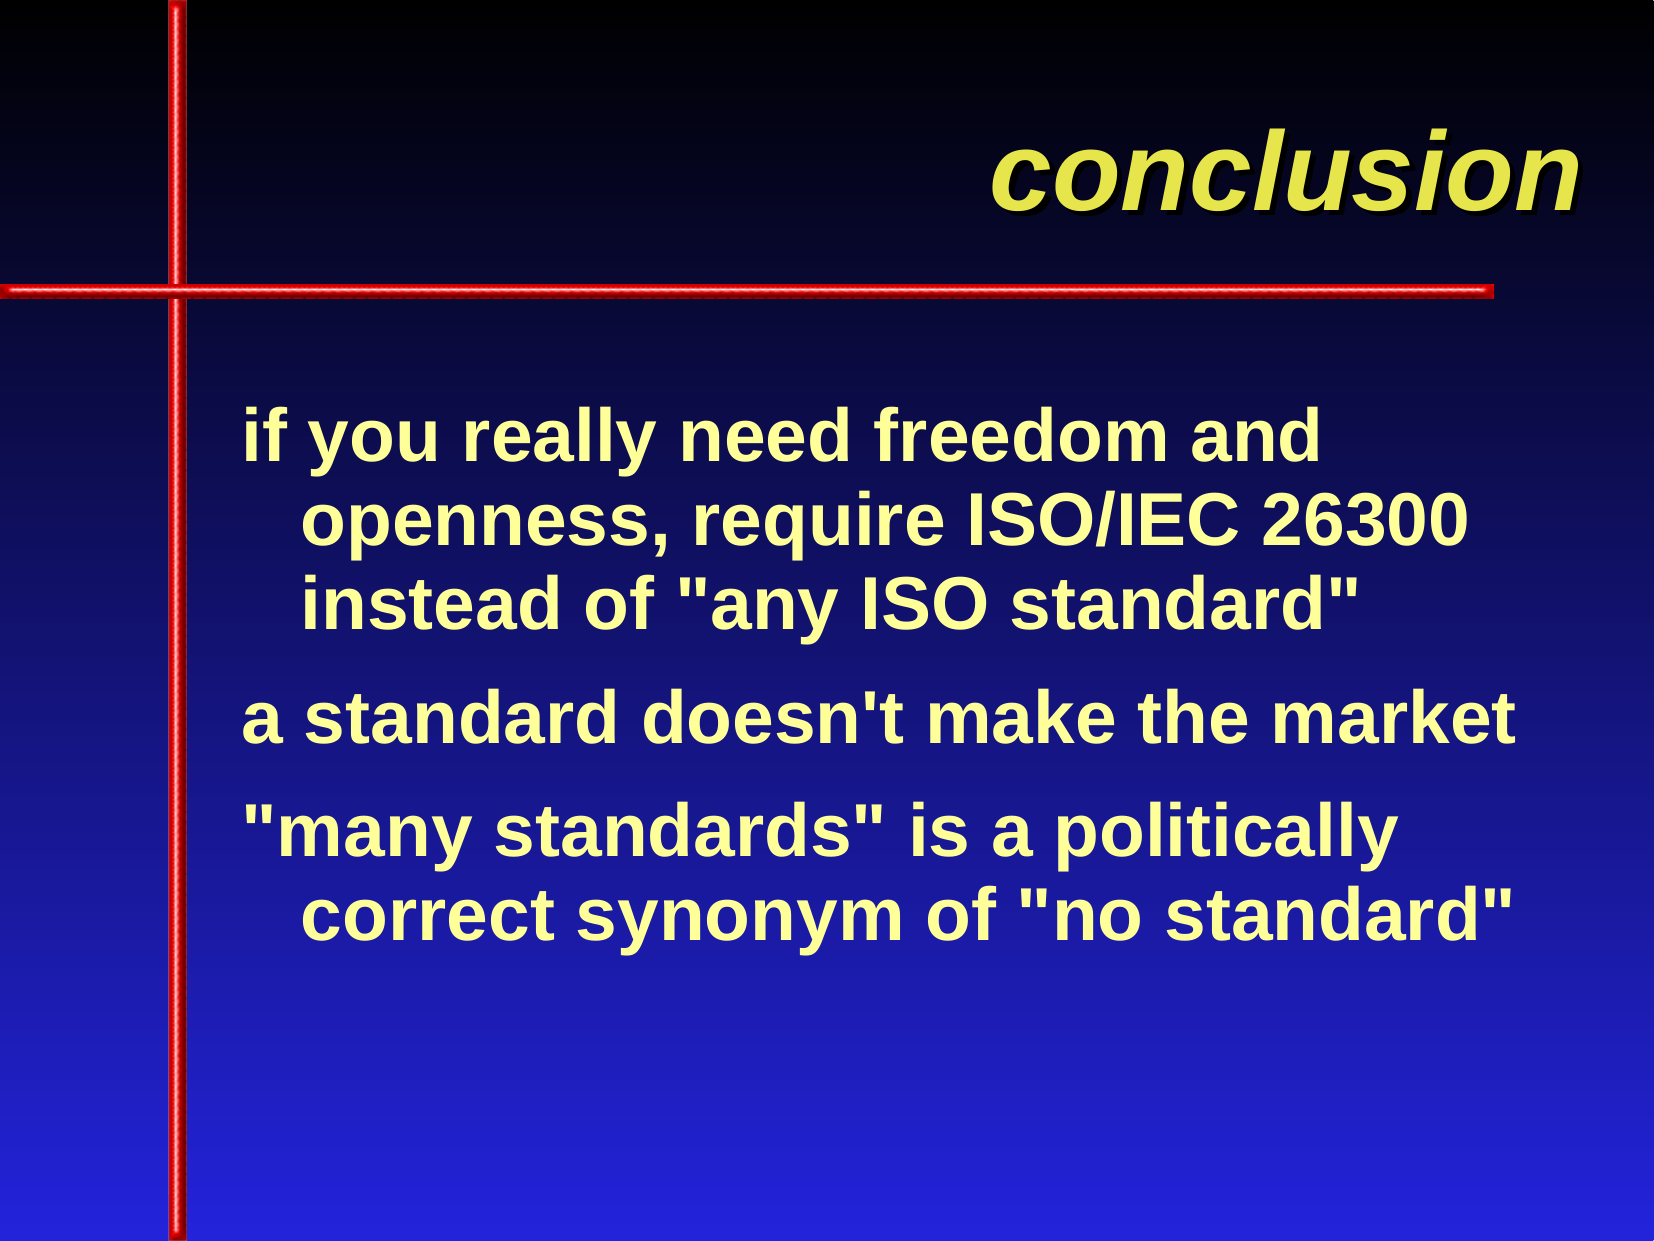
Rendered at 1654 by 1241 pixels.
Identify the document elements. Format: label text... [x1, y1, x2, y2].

title conclusion [171, 30, 1584, 313]
picture [0, 1, 186, 1240]
list if you really need freedom and openness, require ISO/IEC 26300 instead of "any ISO standard" a standard doesn't make the market "many standards" is a politically correct synonym of "no standard" [241, 393, 1601, 1175]
